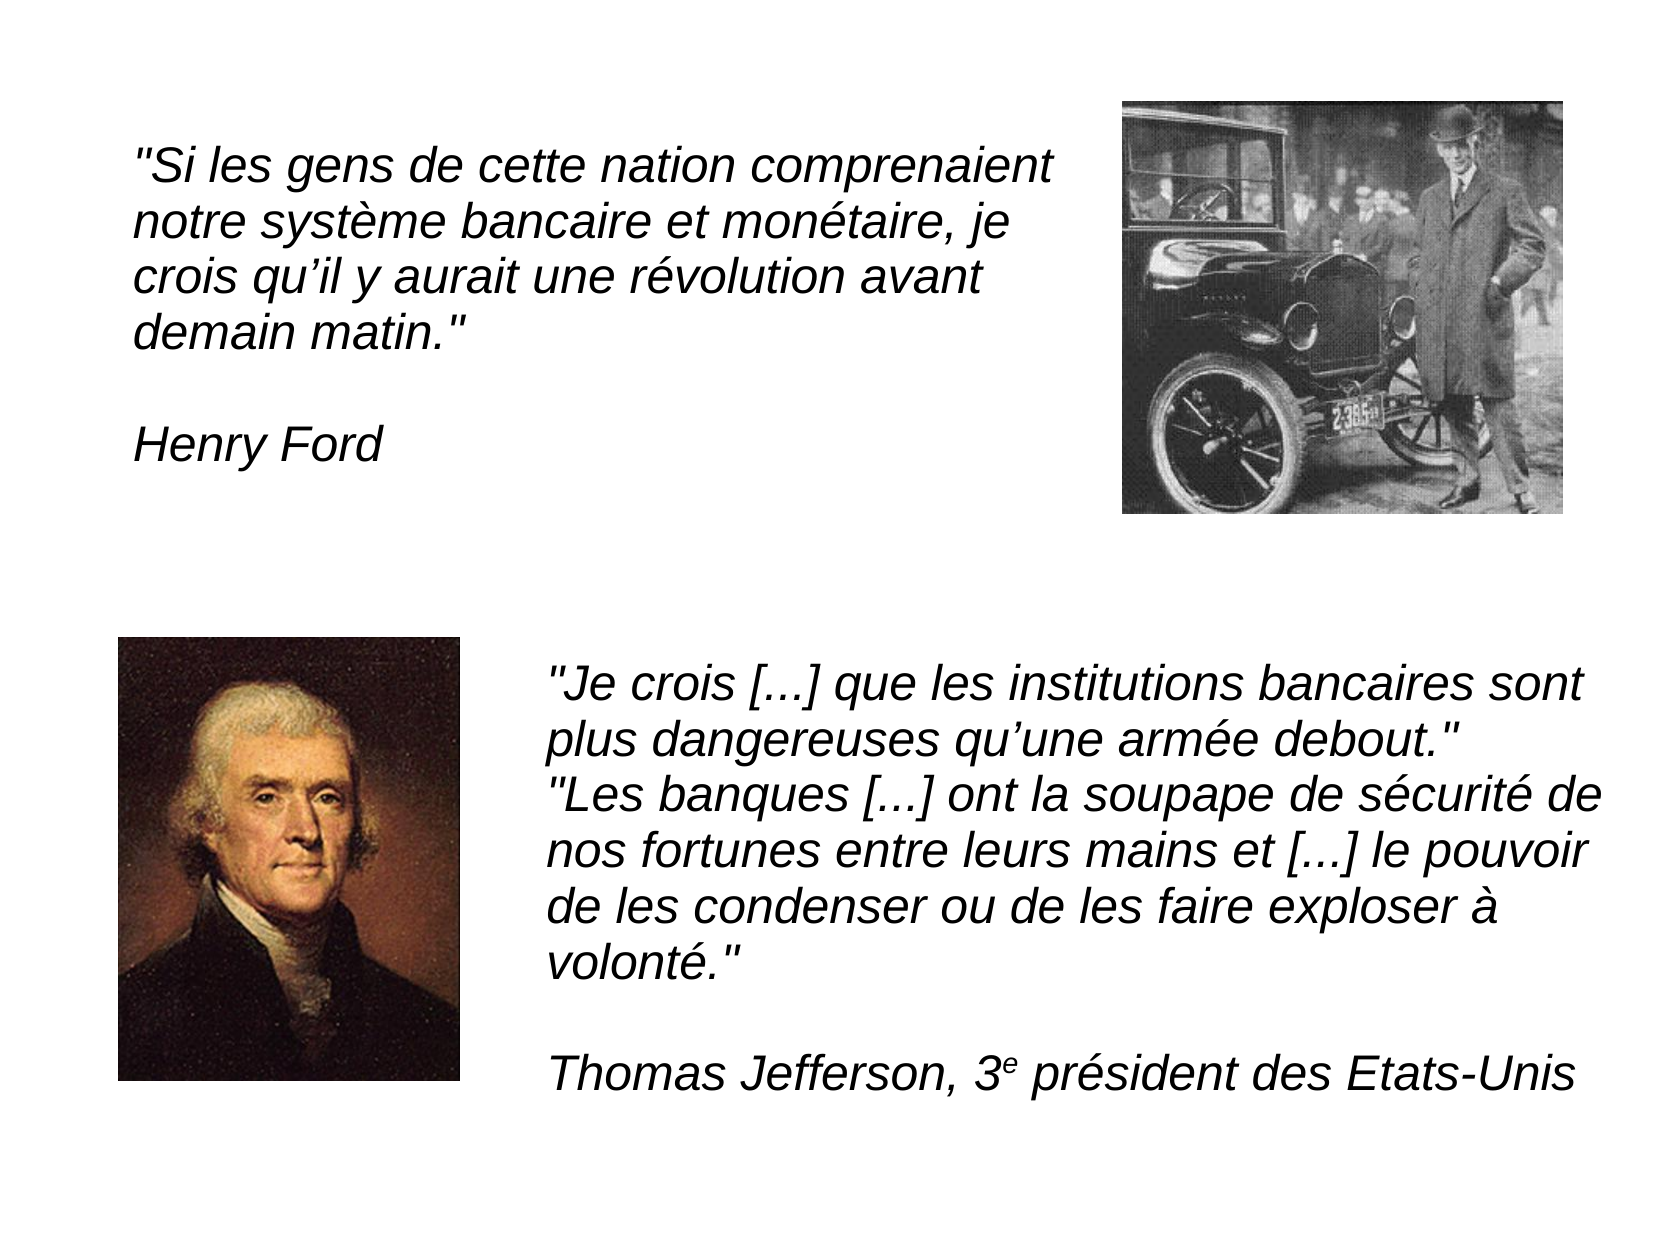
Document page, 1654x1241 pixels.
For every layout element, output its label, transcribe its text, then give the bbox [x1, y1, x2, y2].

text_box "Je crois [...] que les institutions bancaires sont plus dangereuses qu’une armée debout." "Les banques [...] ont la soupape de sécurité de nos fortunes entre leurs mains et [...] le pouvoir de les condenser ou de les faire exploser à volonté." Thomas Jefferson, 3e président des Etats-Unis [531, 647, 1625, 1109]
text_box "Si les gens de cette nation comprenaient notre système bancaire et monétaire, je crois qu’il y aurait une révolution avant demain matin." Henry Ford [118, 129, 1093, 514]
picture [118, 637, 460, 1081]
picture [1122, 101, 1563, 514]
